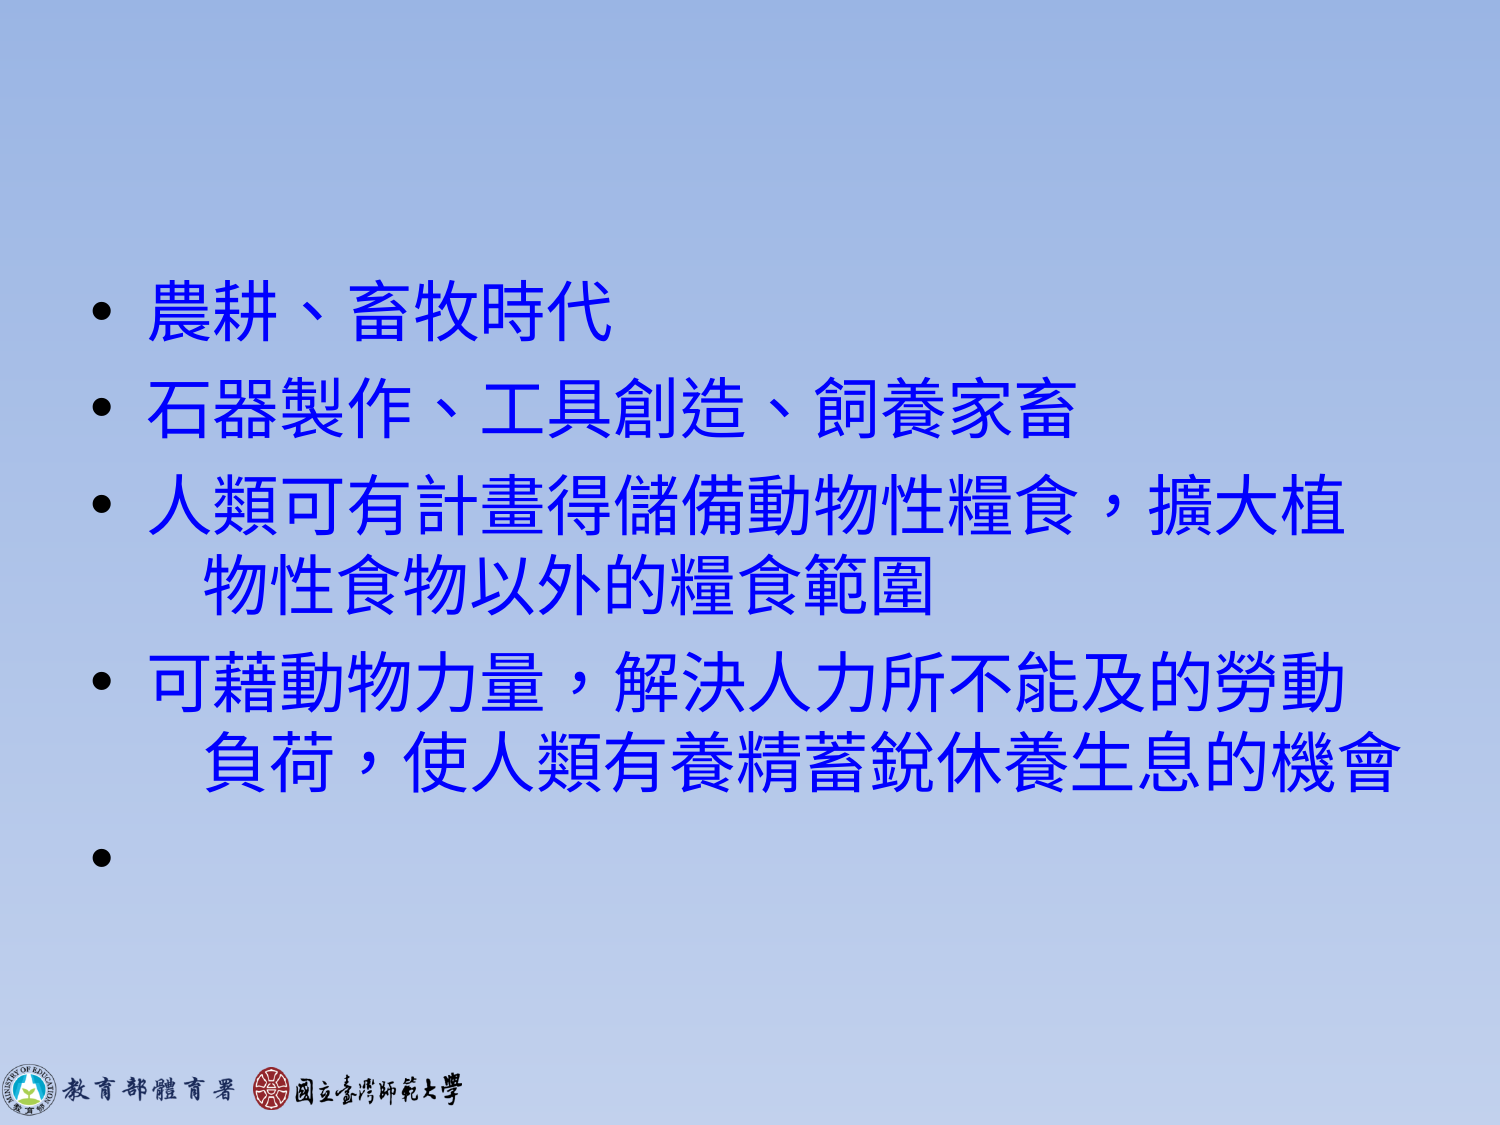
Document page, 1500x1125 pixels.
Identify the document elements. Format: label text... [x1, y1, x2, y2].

list 農耕、畜牧時代 石器製作、工具創造、飼養家畜 人類可有計畫得儲備動物性糧食，擴大植物性食物以外的糧食範圍 可藉動物力量，解決人力所不能及的勞動負荷，使人類有養精蓄銳休養生息的機會 [75, 262, 1426, 1005]
